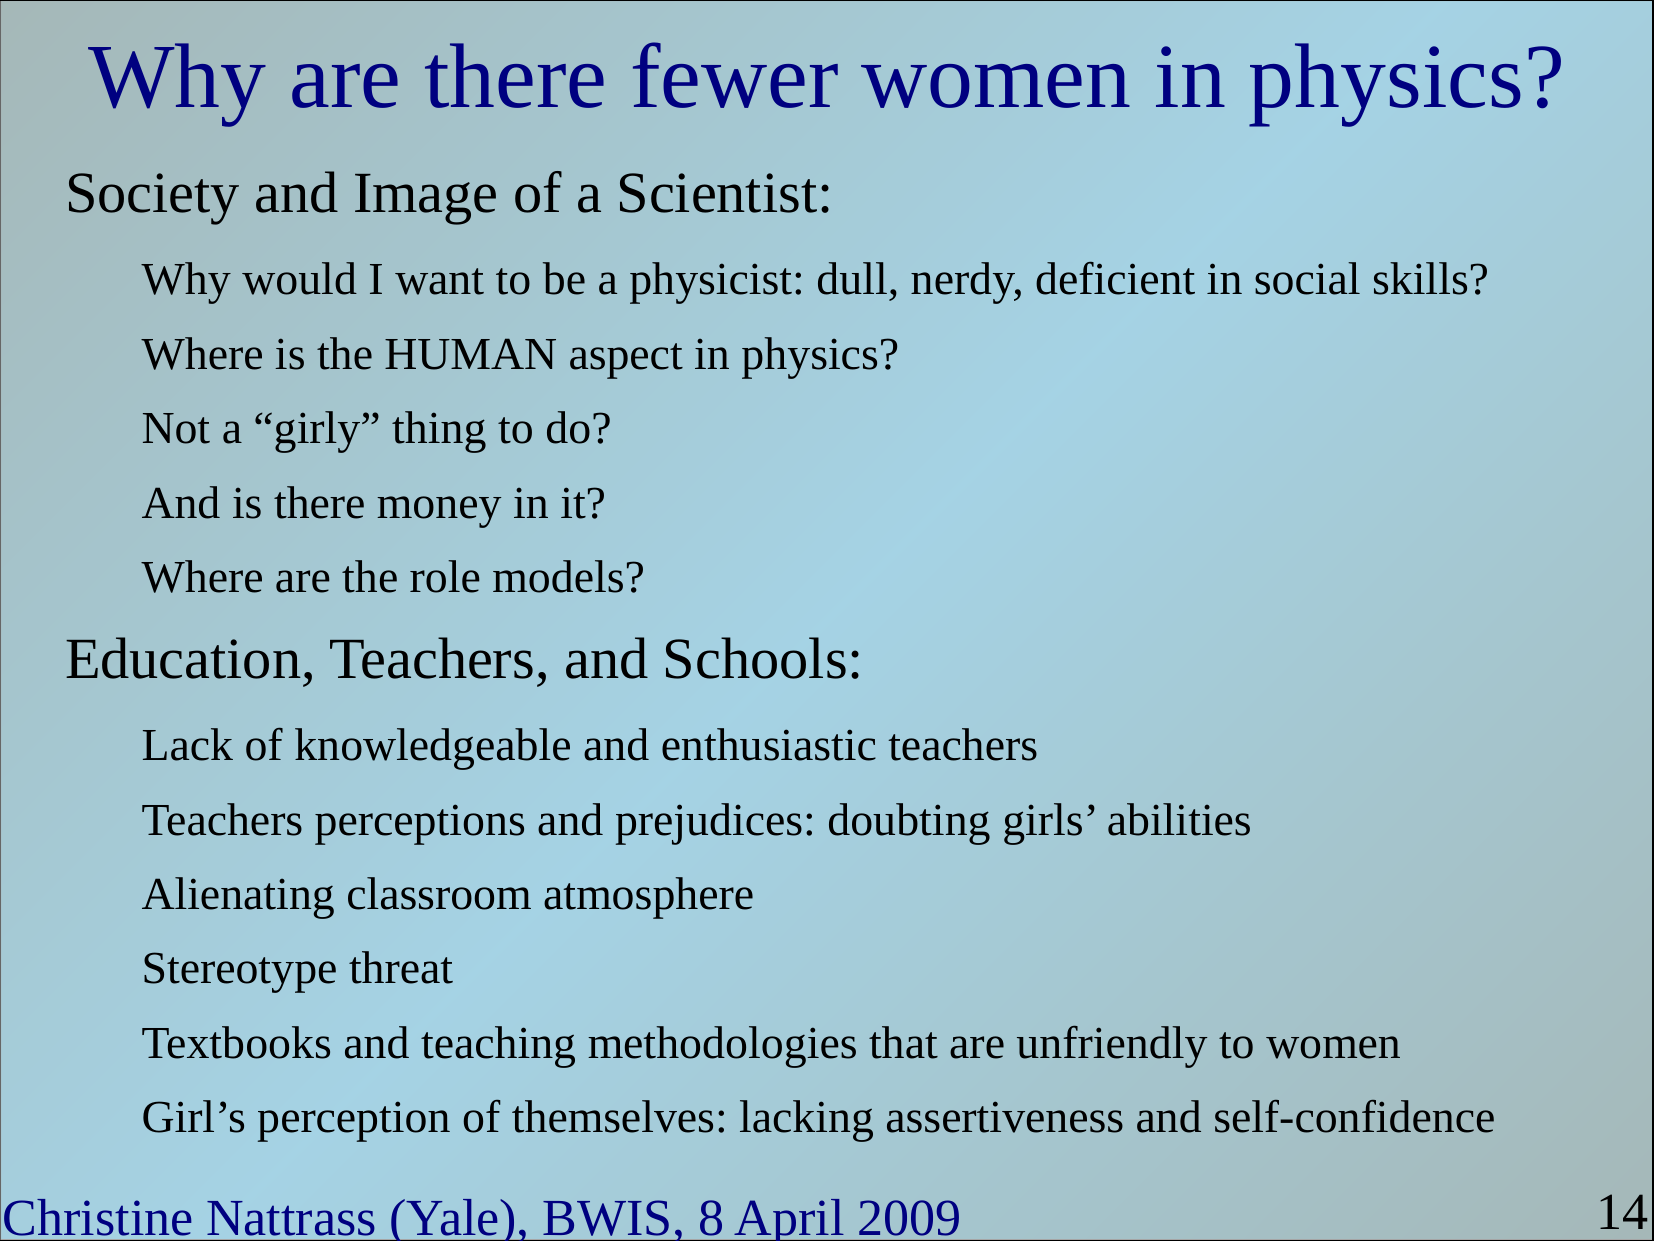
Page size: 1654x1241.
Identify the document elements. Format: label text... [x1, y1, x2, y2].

title Why are there fewer women in physics? [59, 0, 1597, 160]
list Society and Image of a Scientist: Why would I want to be a physicist: dull, nerdy, deficient in social skills? Where is the HUMAN aspect in physics? Not a “girly” thing to do? And is there money in it? Where are the role models? Education, Teachers, and Schools: Lack of knowledgeable and enthusiastic teachers Teachers perceptions and prejudices: doubting girls’ abilities Alienating classroom atmosphere Stereotype threat Textbooks and teaching methodologies that are unfriendly to women Girl’s perception of themselves: lacking assertiveness and self-confidence [47, 160, 1654, 1143]
